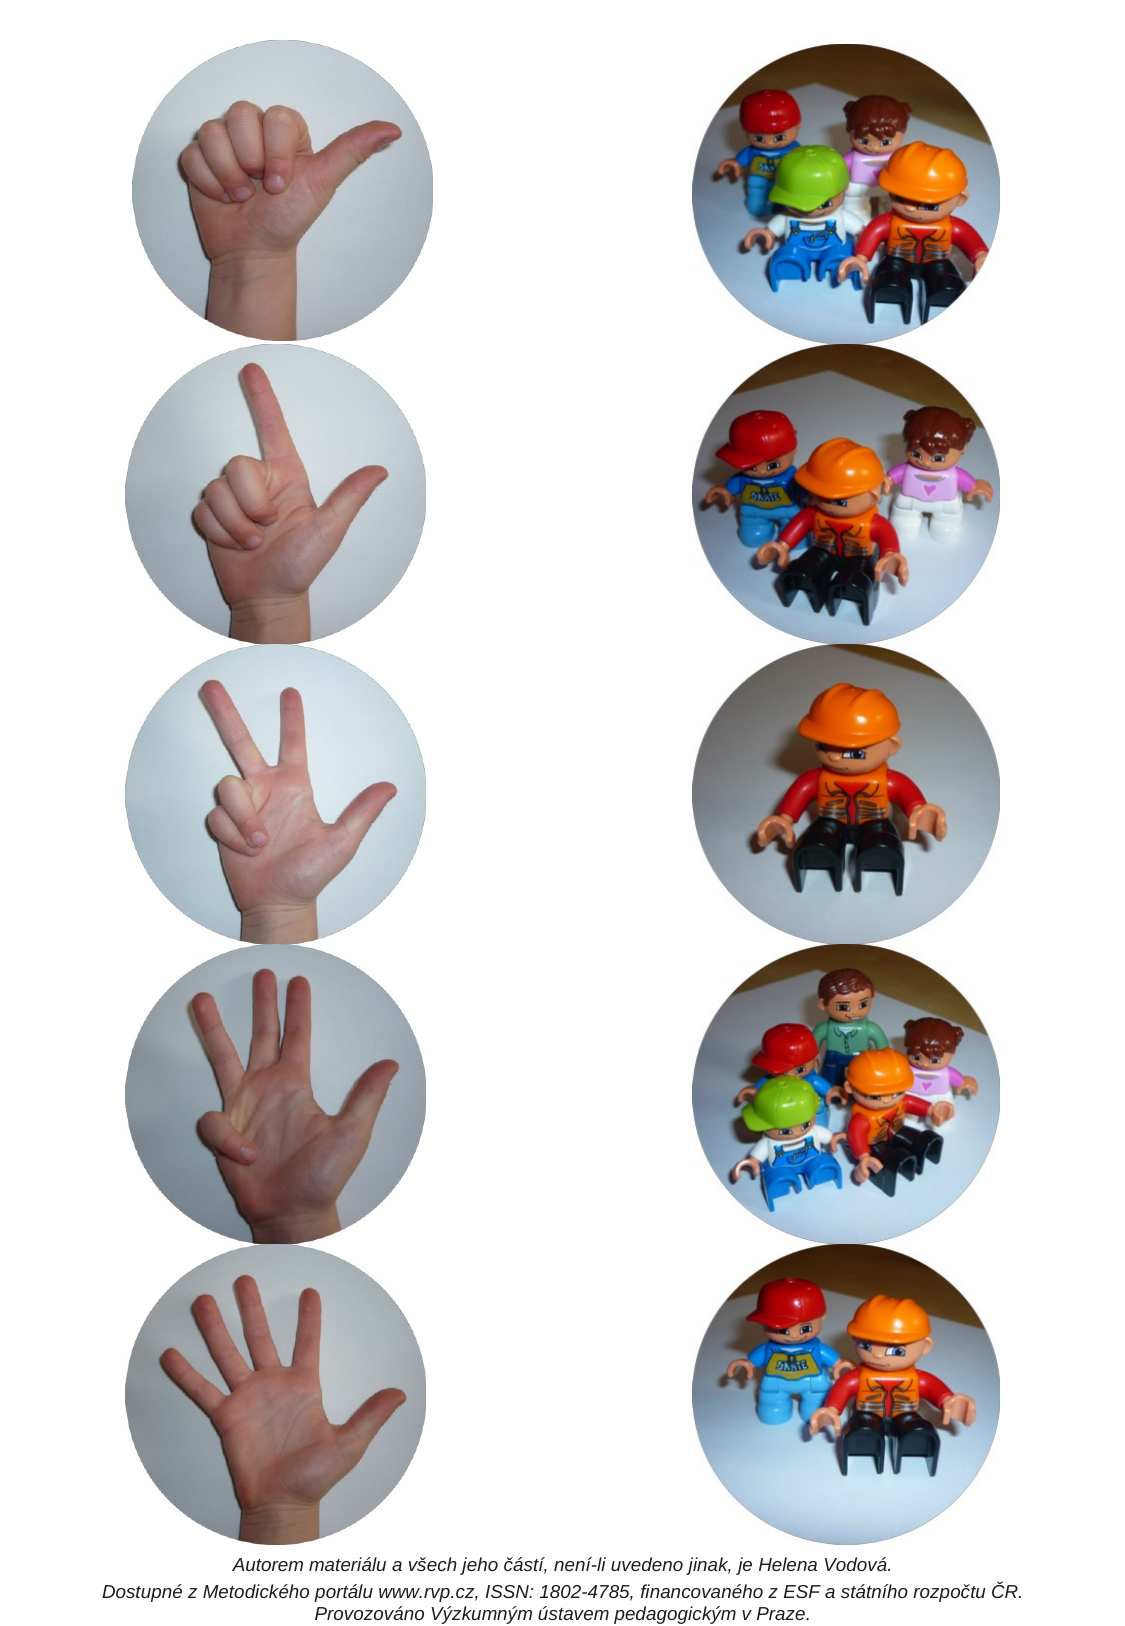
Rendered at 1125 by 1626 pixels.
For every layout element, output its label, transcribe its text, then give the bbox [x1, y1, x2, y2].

picture [692, 44, 1000, 1544]
text_box Autorem materiálu a všech jeho částí, není-li uvedeno jinak, je Helena Vodová. Dostupné z Metodického portálu www.rvp.cz, ISSN: 1802-4785, financovaného z ESF a státního rozpočtu ČR. Provozováno Výzkumným ústavem pedagogickým v Praze. [31, 1544, 1094, 1618]
picture [125, 344, 426, 1544]
picture [132, 40, 433, 341]
